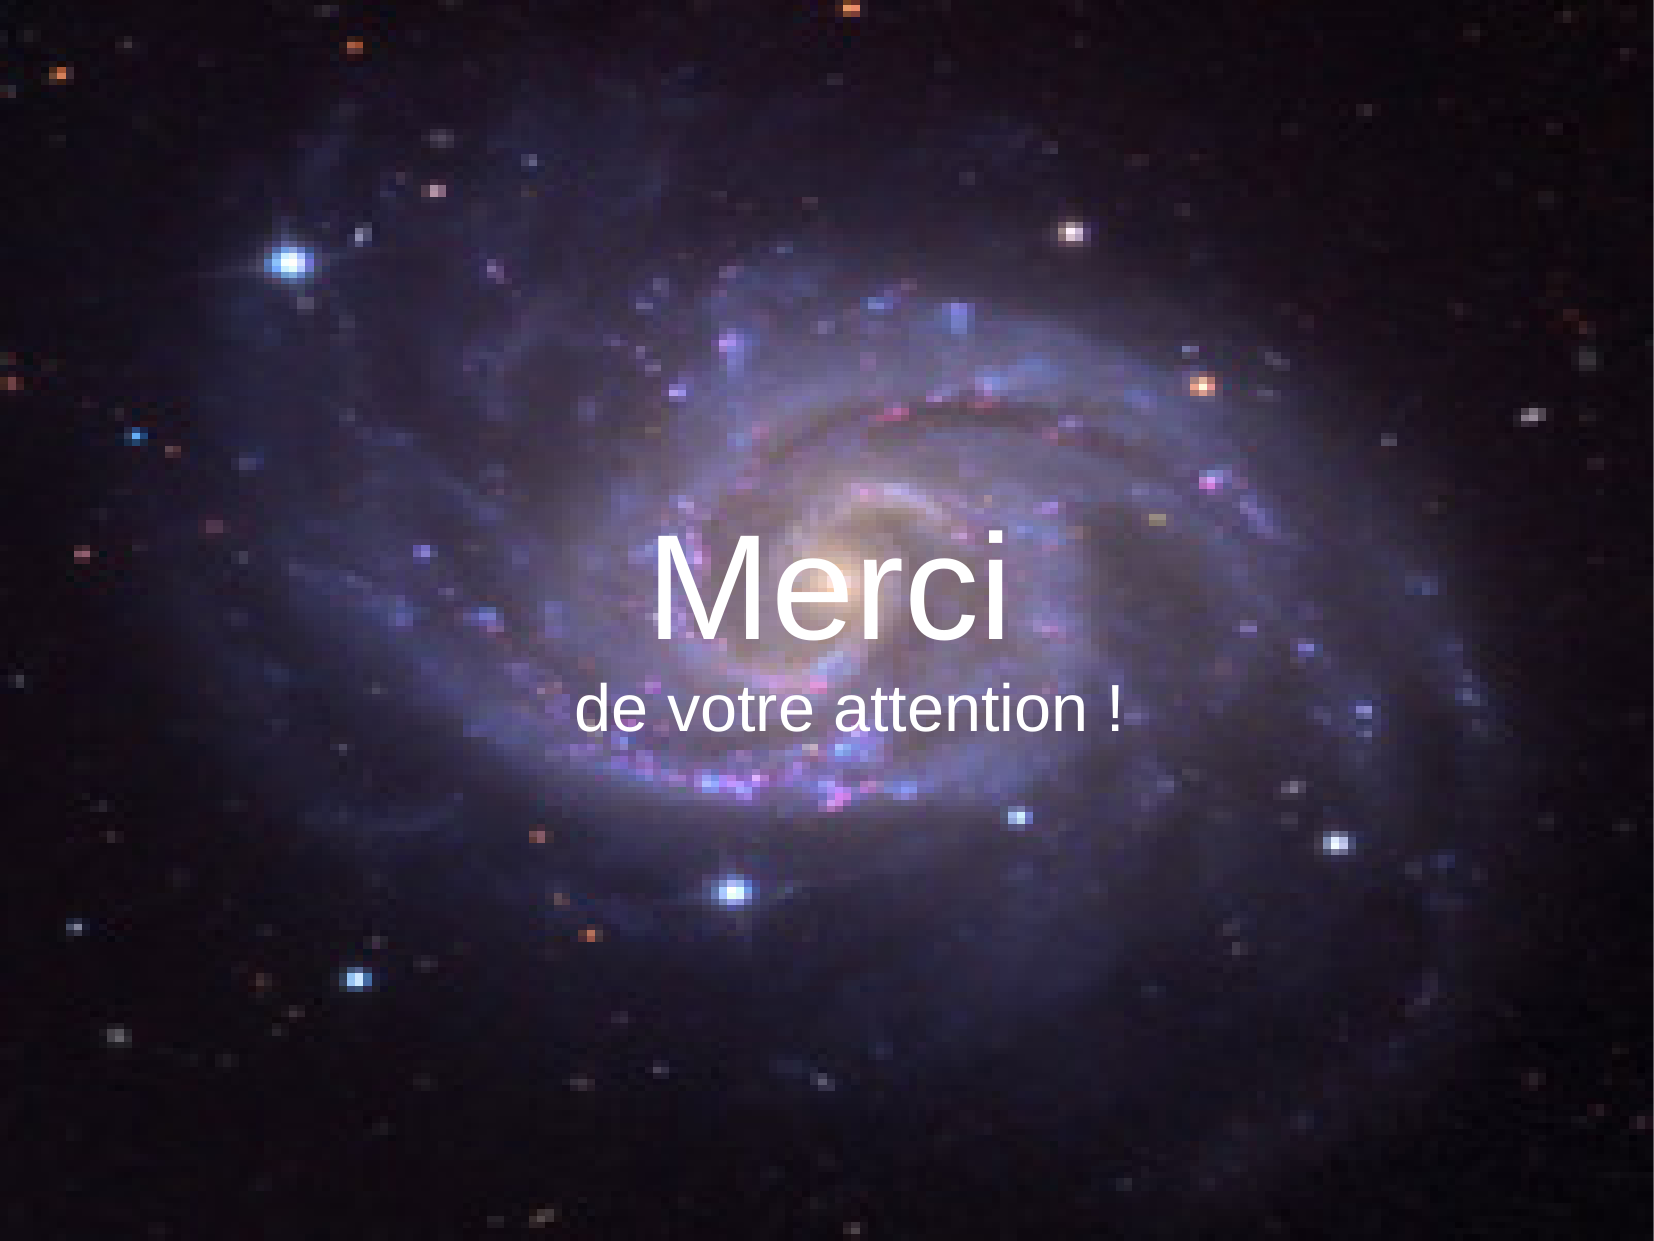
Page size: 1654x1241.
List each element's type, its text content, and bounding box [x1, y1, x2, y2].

picture [0, 0, 1654, 1241]
text_box Merci de votre attention ! [472, 496, 1229, 754]
